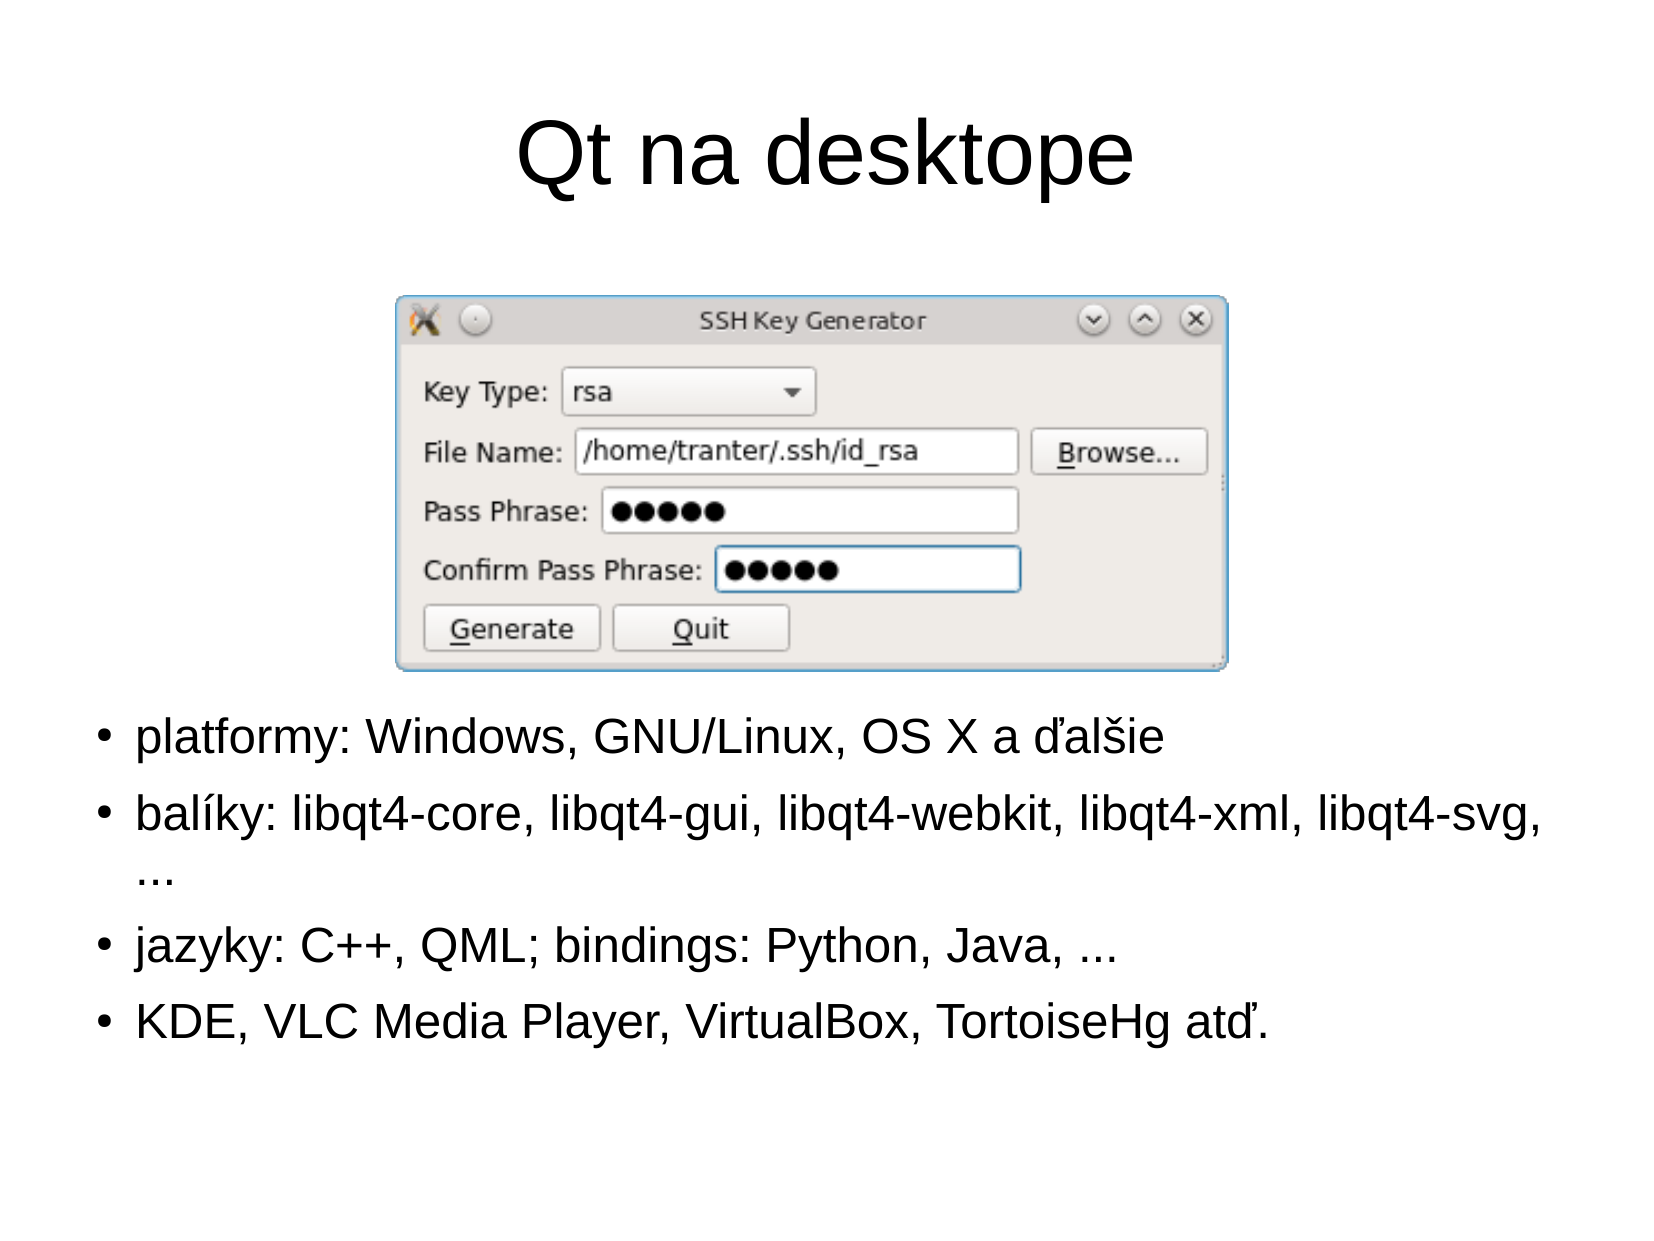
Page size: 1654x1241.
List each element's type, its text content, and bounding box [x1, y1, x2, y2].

list platformy: Windows, GNU/Linux, OS X a ďalšie balíky: libqt4-core, libqt4-gui, libqt4-webkit, libqt4-xml, libqt4-svg, ... jazyky: C++, QML; bindings: Python, Java, ... KDE, VLC Media Player, VirtualBox, TortoiseHg atď. [82, 708, 1560, 1052]
title Qt na desktope [82, 49, 1571, 257]
picture [395, 295, 1229, 672]
